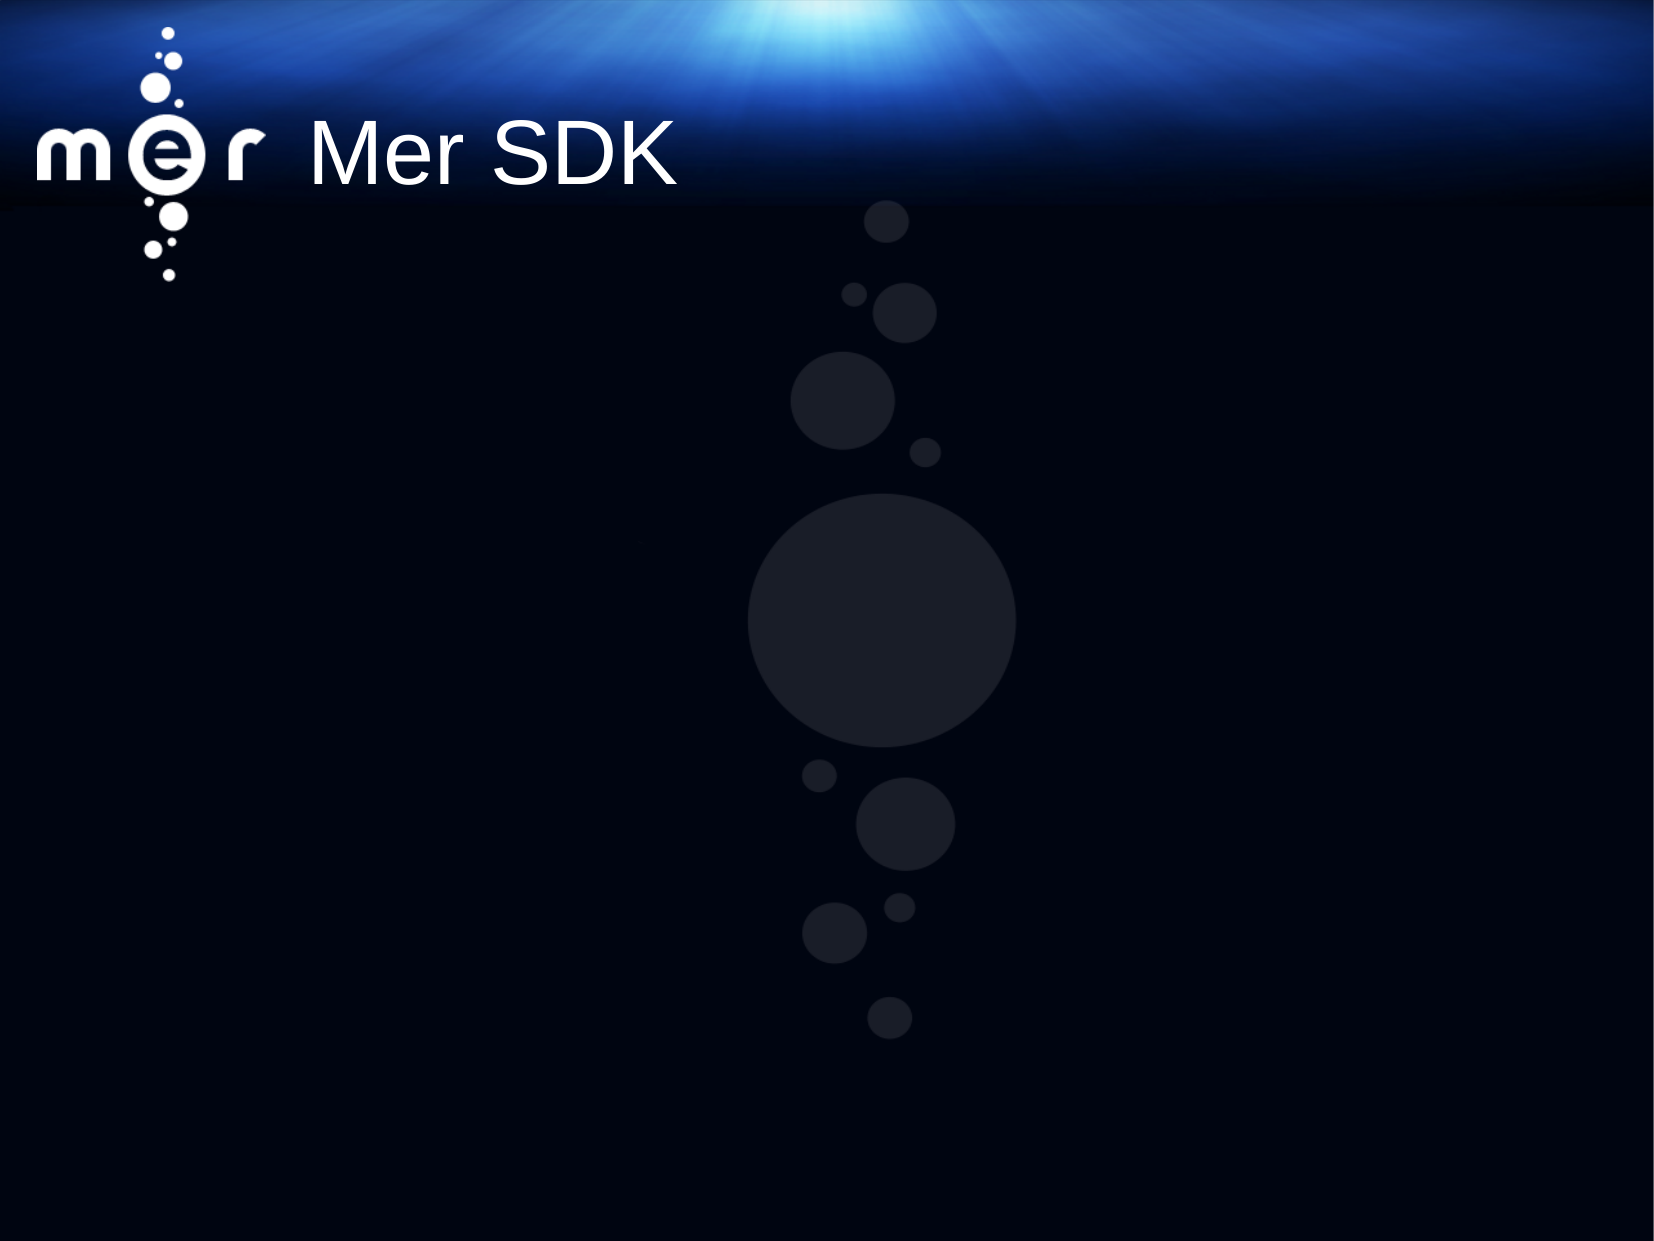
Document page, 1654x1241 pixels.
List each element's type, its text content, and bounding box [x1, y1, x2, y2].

title Mer SDK [307, 49, 1571, 257]
picture [0, 0, 1654, 1241]
